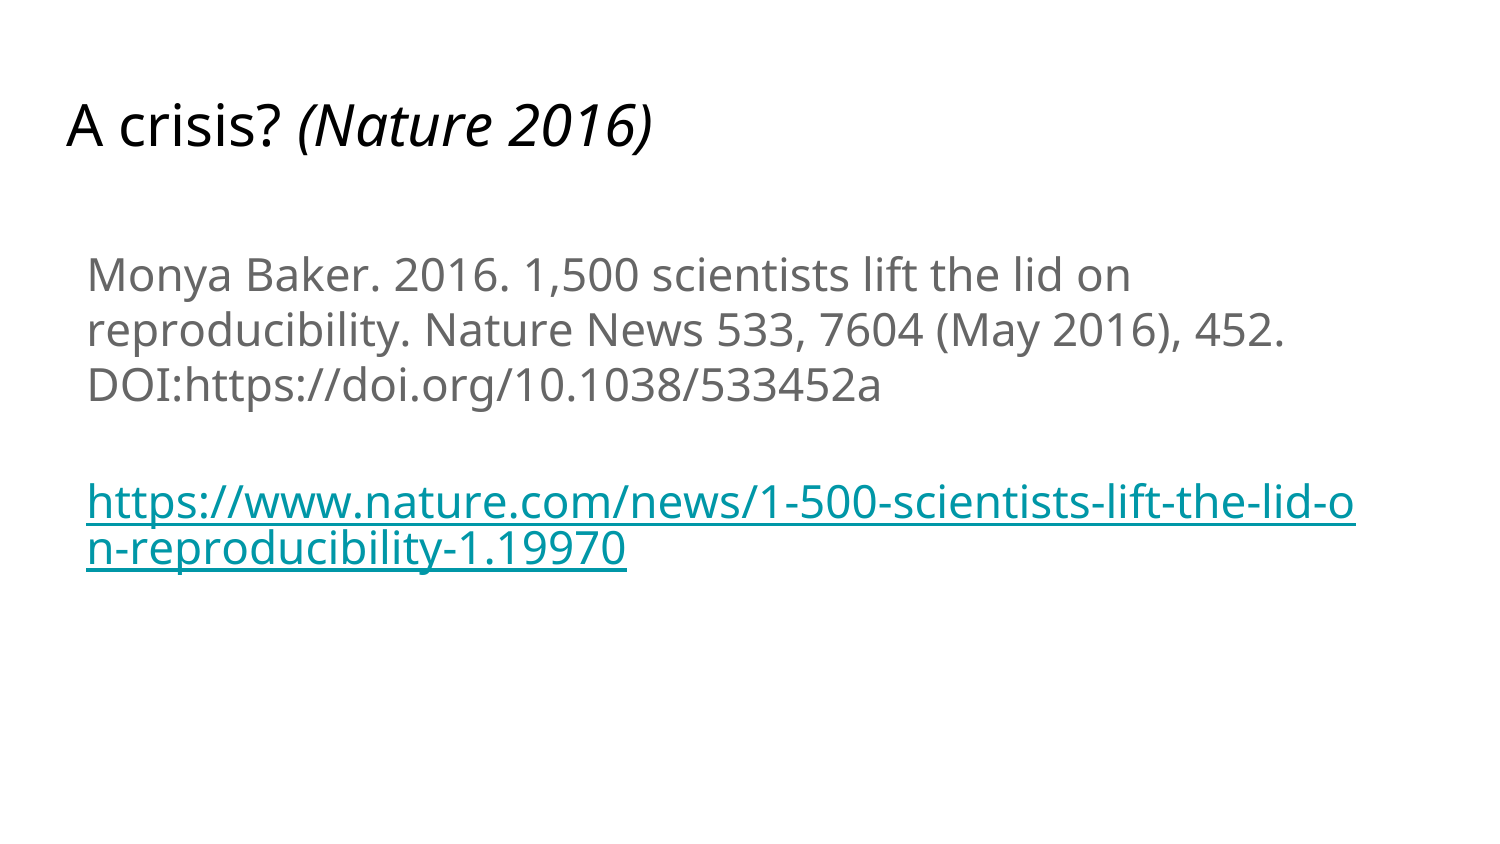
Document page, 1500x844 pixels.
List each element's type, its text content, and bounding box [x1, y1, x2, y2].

text_box [764, 247, 1461, 786]
text_box Monya Baker. 2016. 1,500 scientists lift the lid on reproducibility. Nature News 533, 7604 (May 2016), 452. DOI:https://doi.org/10.1038/533452a https://www.nature.com/news/1-500-scientists-lift-the-lid-on-reproducibility-1.19970 [71, 175, 1375, 668]
title A crisis? (Nature 2016) [51, 72, 1449, 167]
